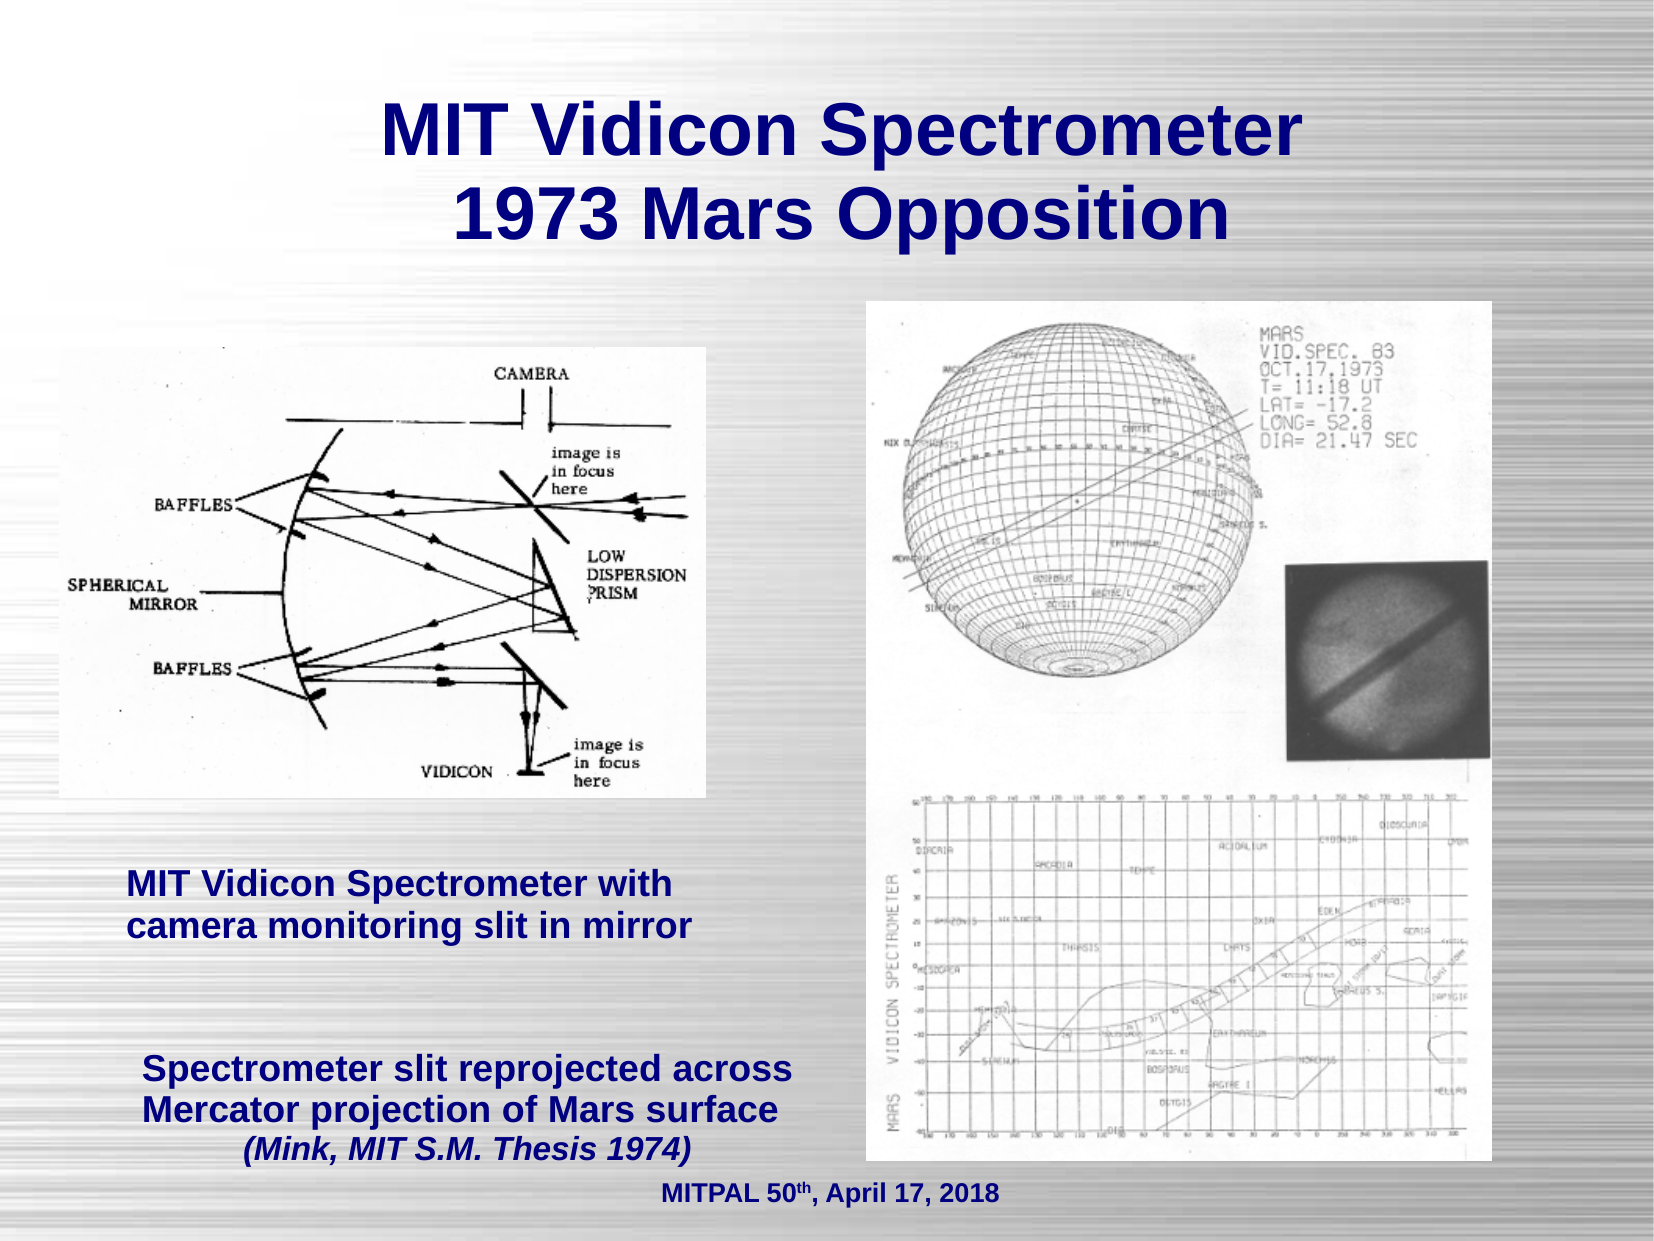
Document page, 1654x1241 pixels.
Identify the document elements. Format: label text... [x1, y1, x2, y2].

text_box MITPAL 50th, April 17, 2018 [646, 1170, 1015, 1218]
picture [0, 0, 1654, 1241]
text_box Spectrometer slit reprojected across Mercator projection of Mars surface (Mink, MIT S.M. Thesis 1974) [127, 1039, 810, 1179]
text_box MIT Vidicon Spectrometer with camera monitoring slit in mirror [111, 854, 708, 956]
text_box MIT Vidicon Spectrometer 1973 Mars Opposition [45, 79, 1640, 263]
